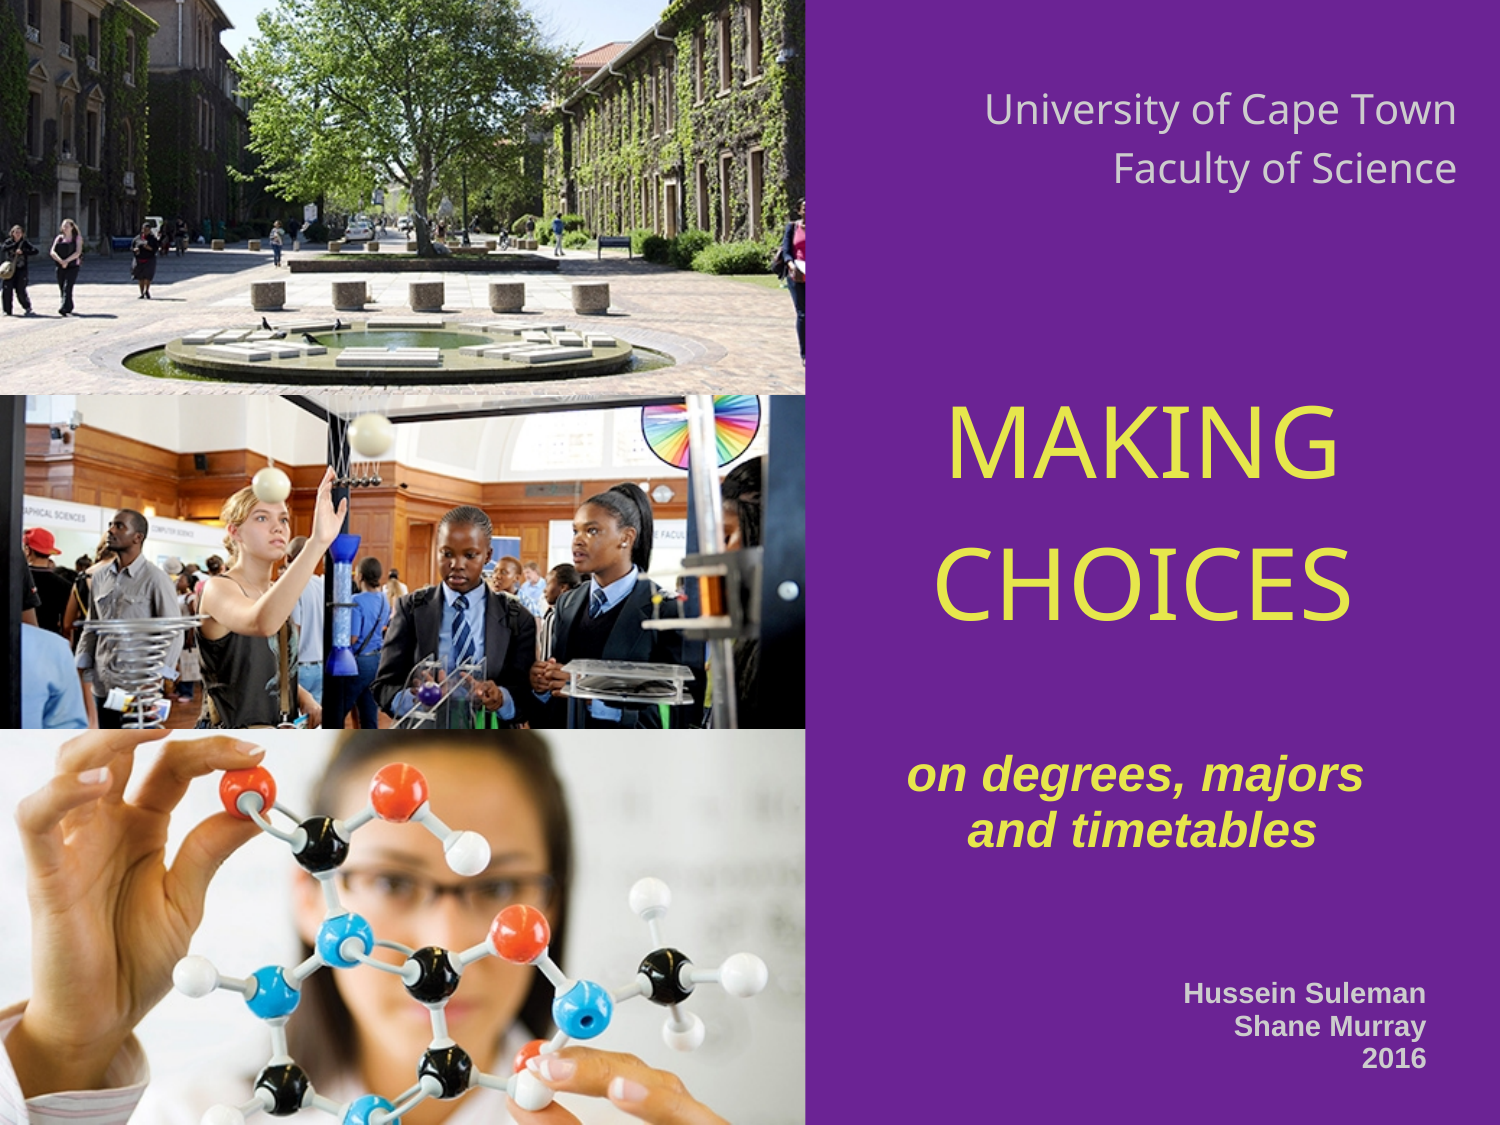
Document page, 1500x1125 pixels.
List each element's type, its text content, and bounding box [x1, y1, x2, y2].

text_box MAKING CHOICES on degrees, majors and timetables [875, 349, 1411, 866]
picture [0, 0, 805, 1125]
text_box Hussein Suleman Shane Murray 2016 [1169, 967, 1442, 1082]
text_box [805, 0, 1500, 1125]
text_box University of Cape Town Faculty of Science [869, 66, 1473, 200]
